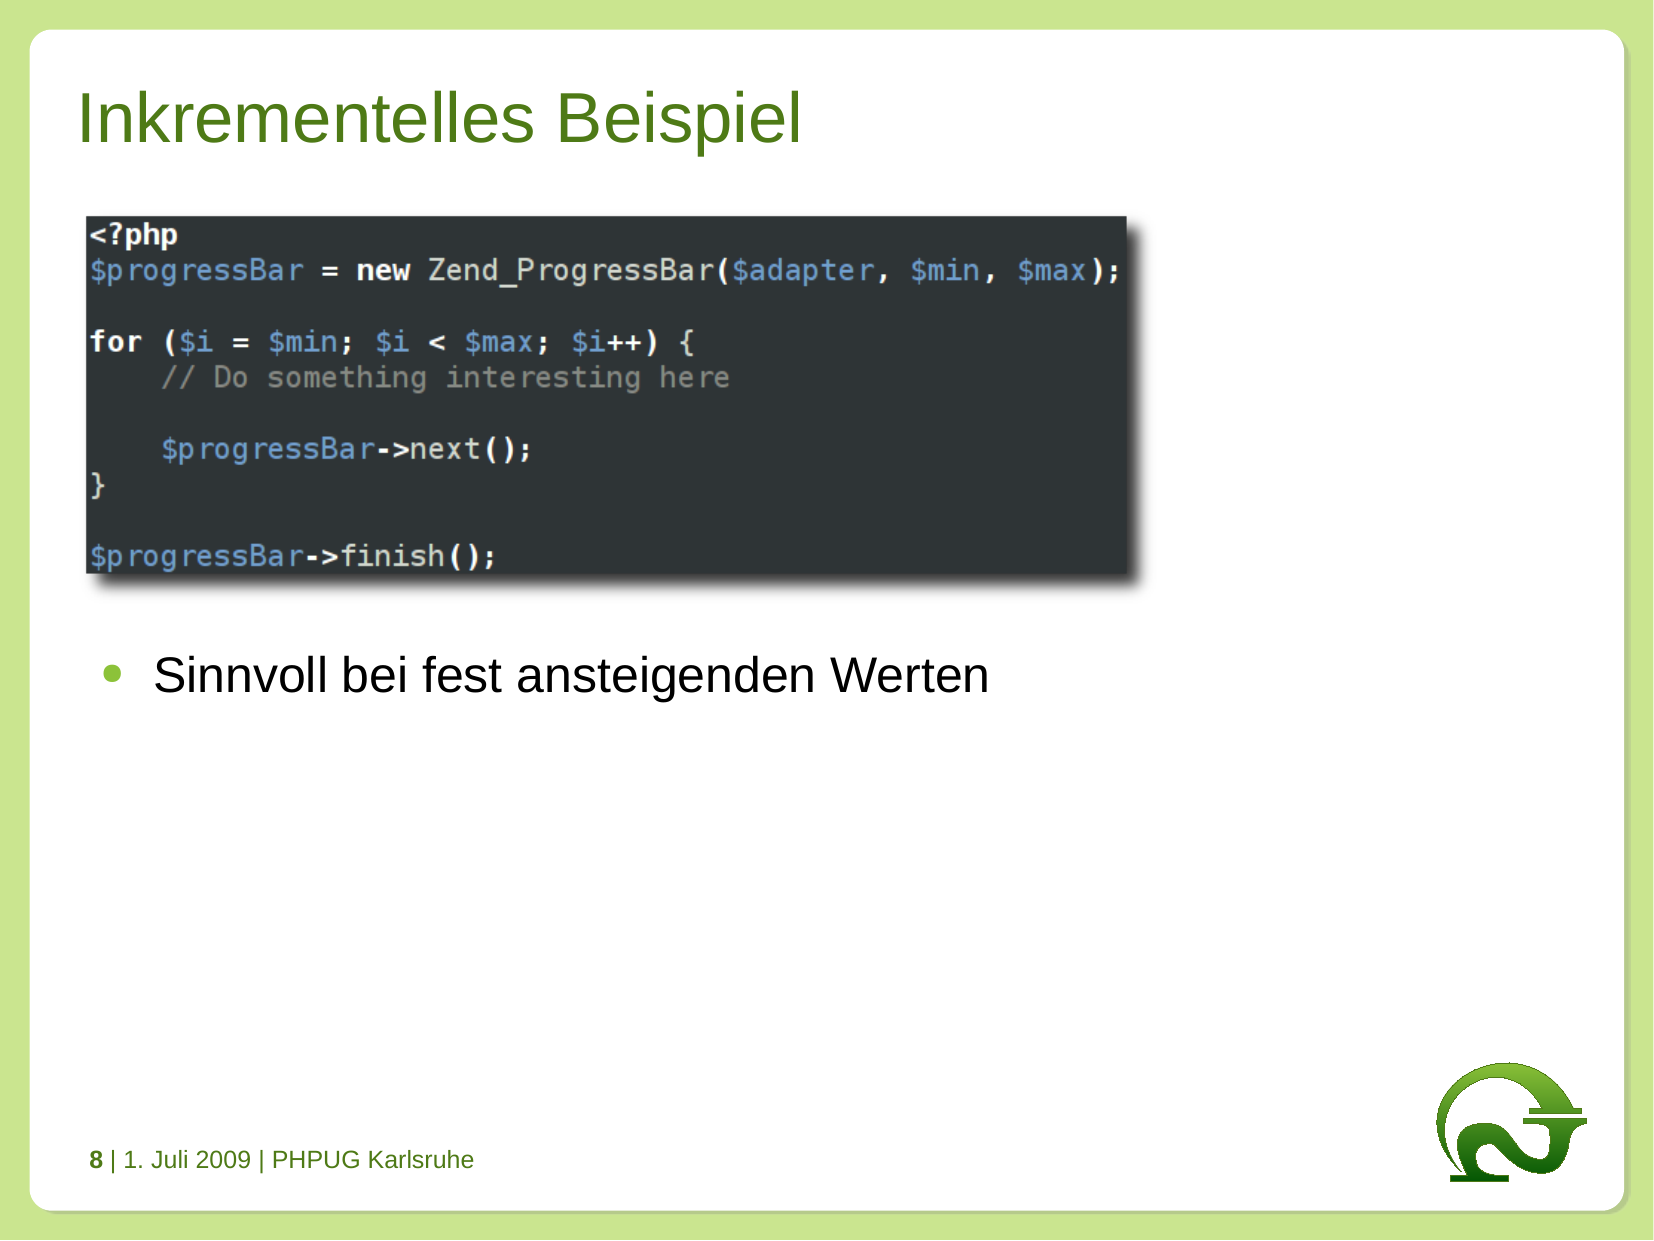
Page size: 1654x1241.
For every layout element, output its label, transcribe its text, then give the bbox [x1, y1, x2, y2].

picture [76, 206, 1161, 608]
title Inkrementelles Beispiel [76, 59, 1565, 178]
list Sinnvoll bei fest ansteigenden Werten [82, 647, 1565, 1026]
